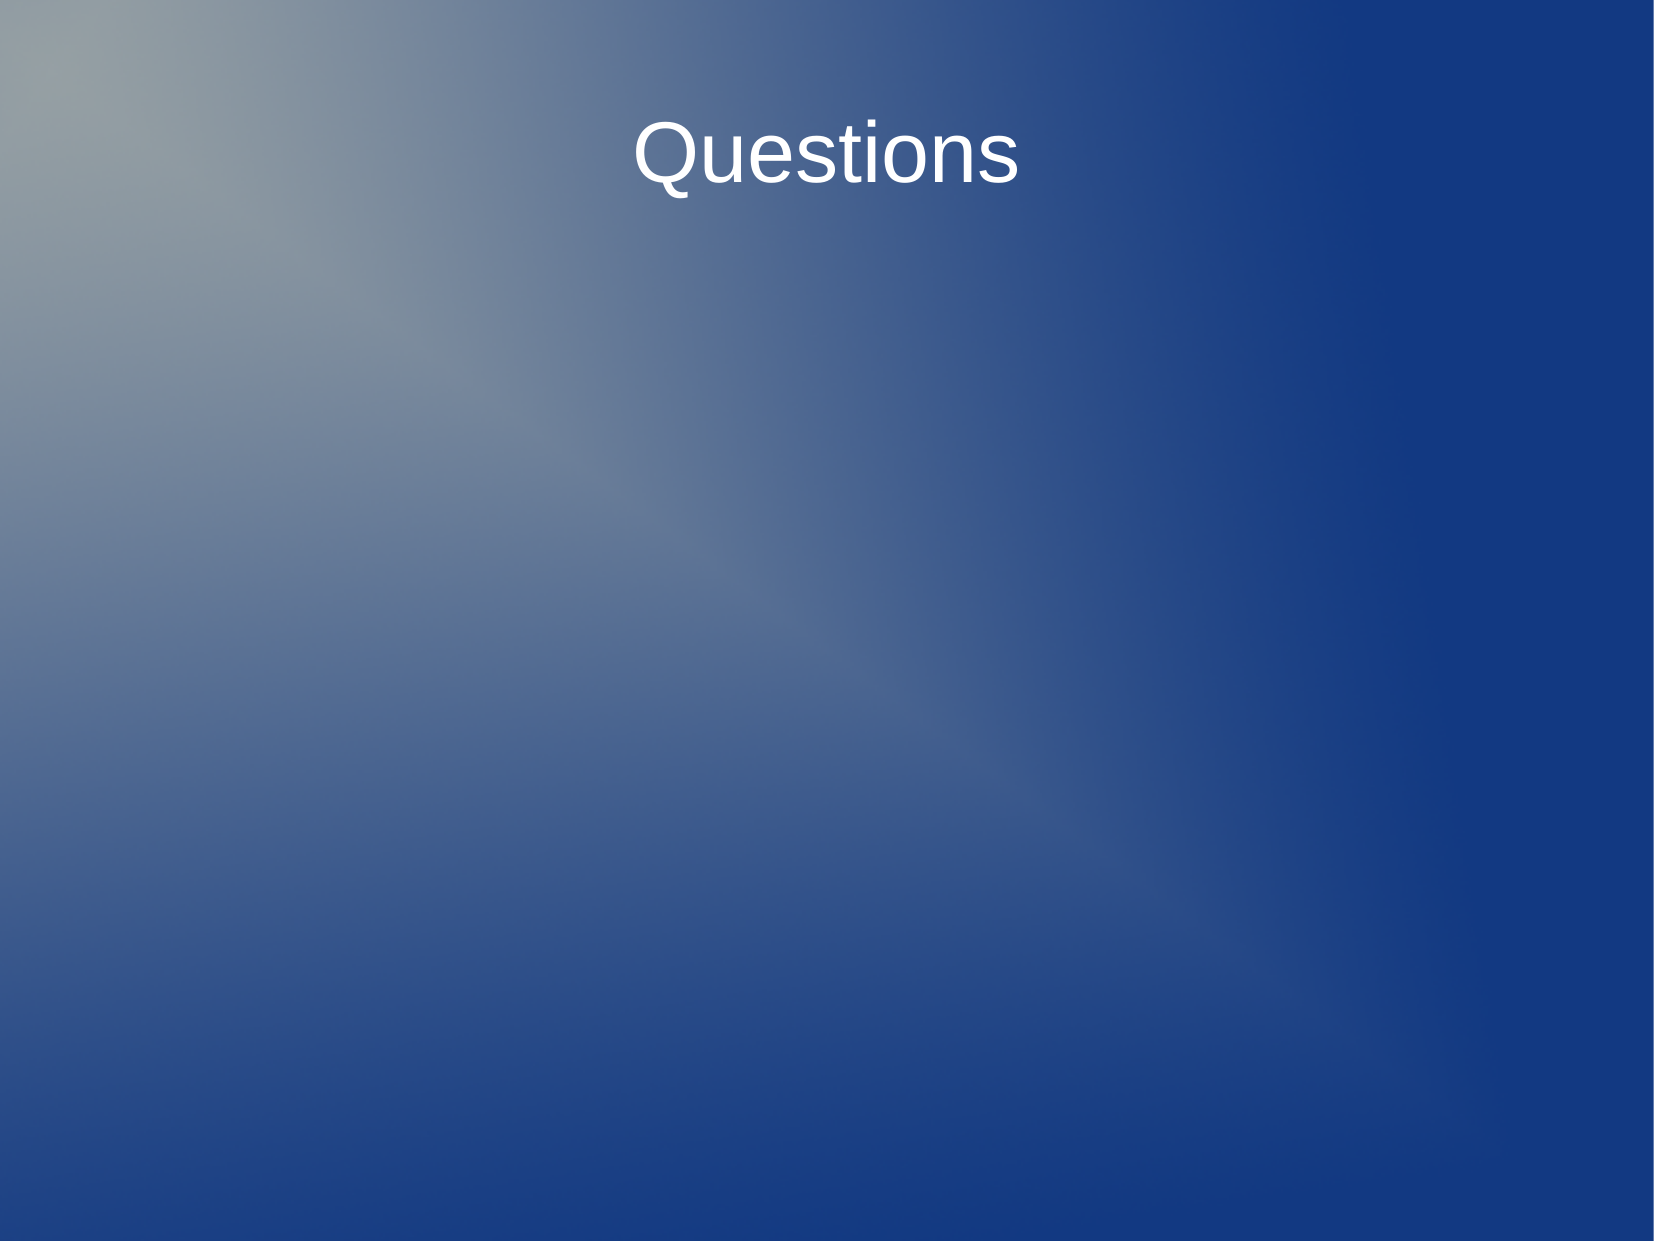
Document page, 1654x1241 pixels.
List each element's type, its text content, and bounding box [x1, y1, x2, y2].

title Questions [82, 49, 1571, 257]
picture [0, 0, 1654, 1241]
